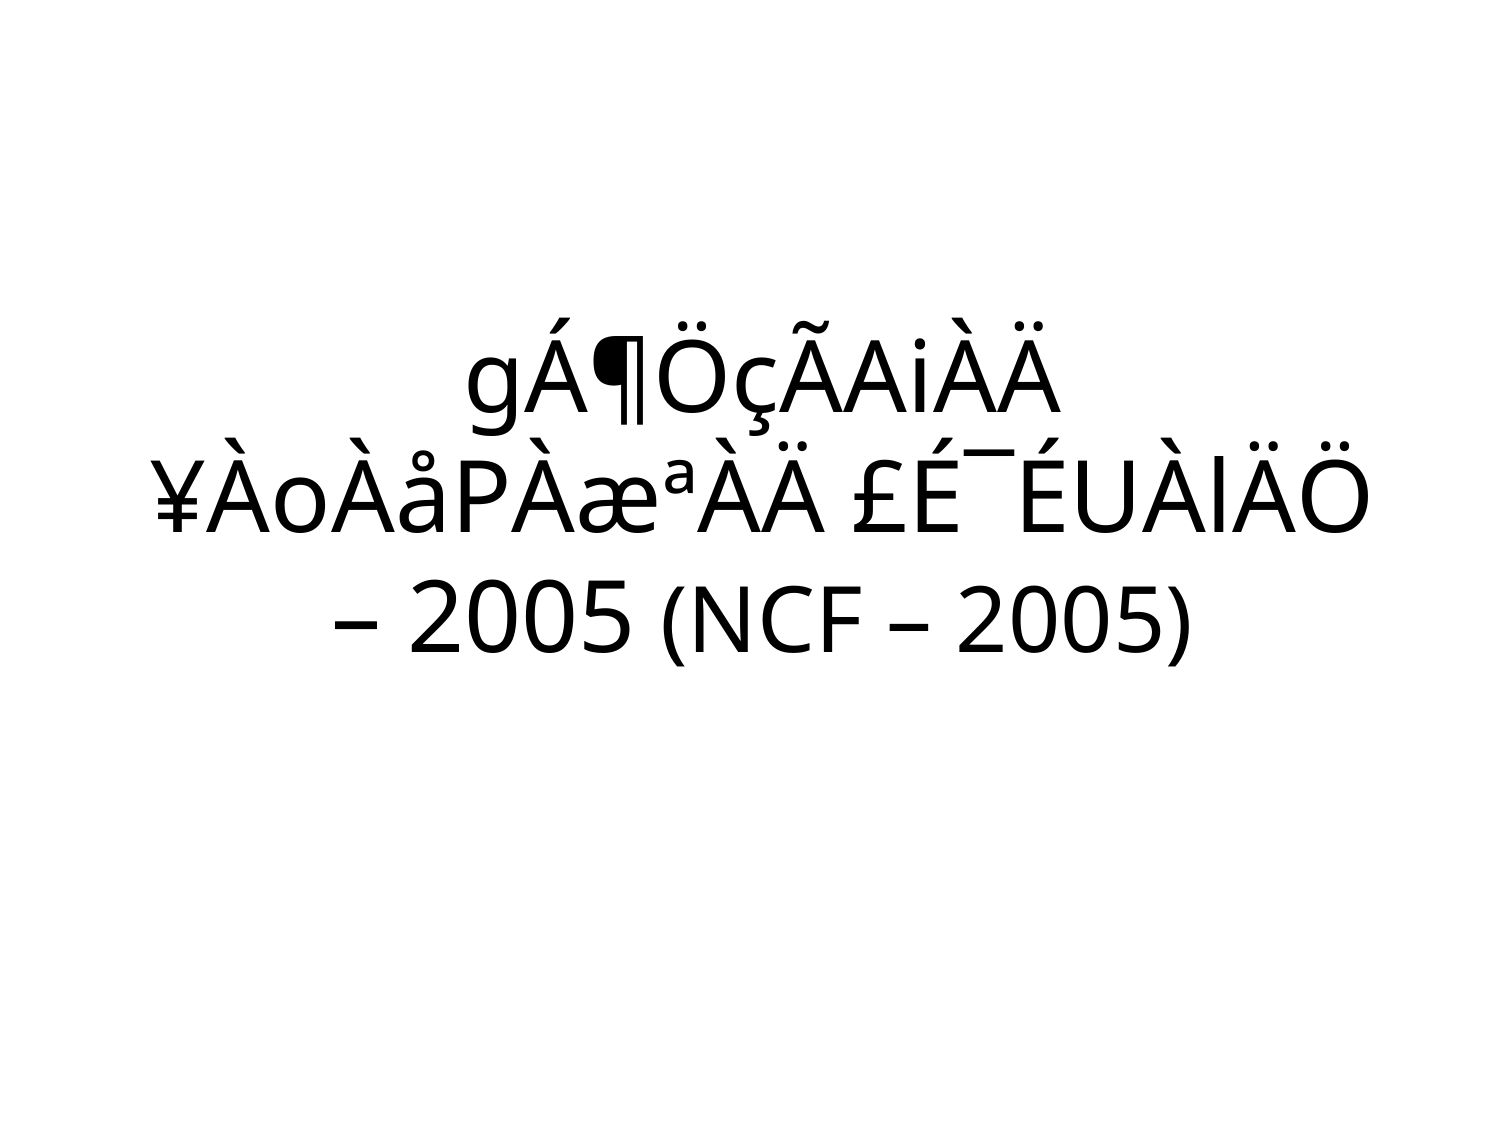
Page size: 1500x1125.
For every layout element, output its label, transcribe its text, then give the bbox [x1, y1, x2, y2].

title gÁ¶ÖçÃAiÀÄ ¥ÀoÀåPÀæªÀÄ £É¯ÉUÀlÄÖ – 2005 (NCF – 2005) [125, 350, 1401, 635]
